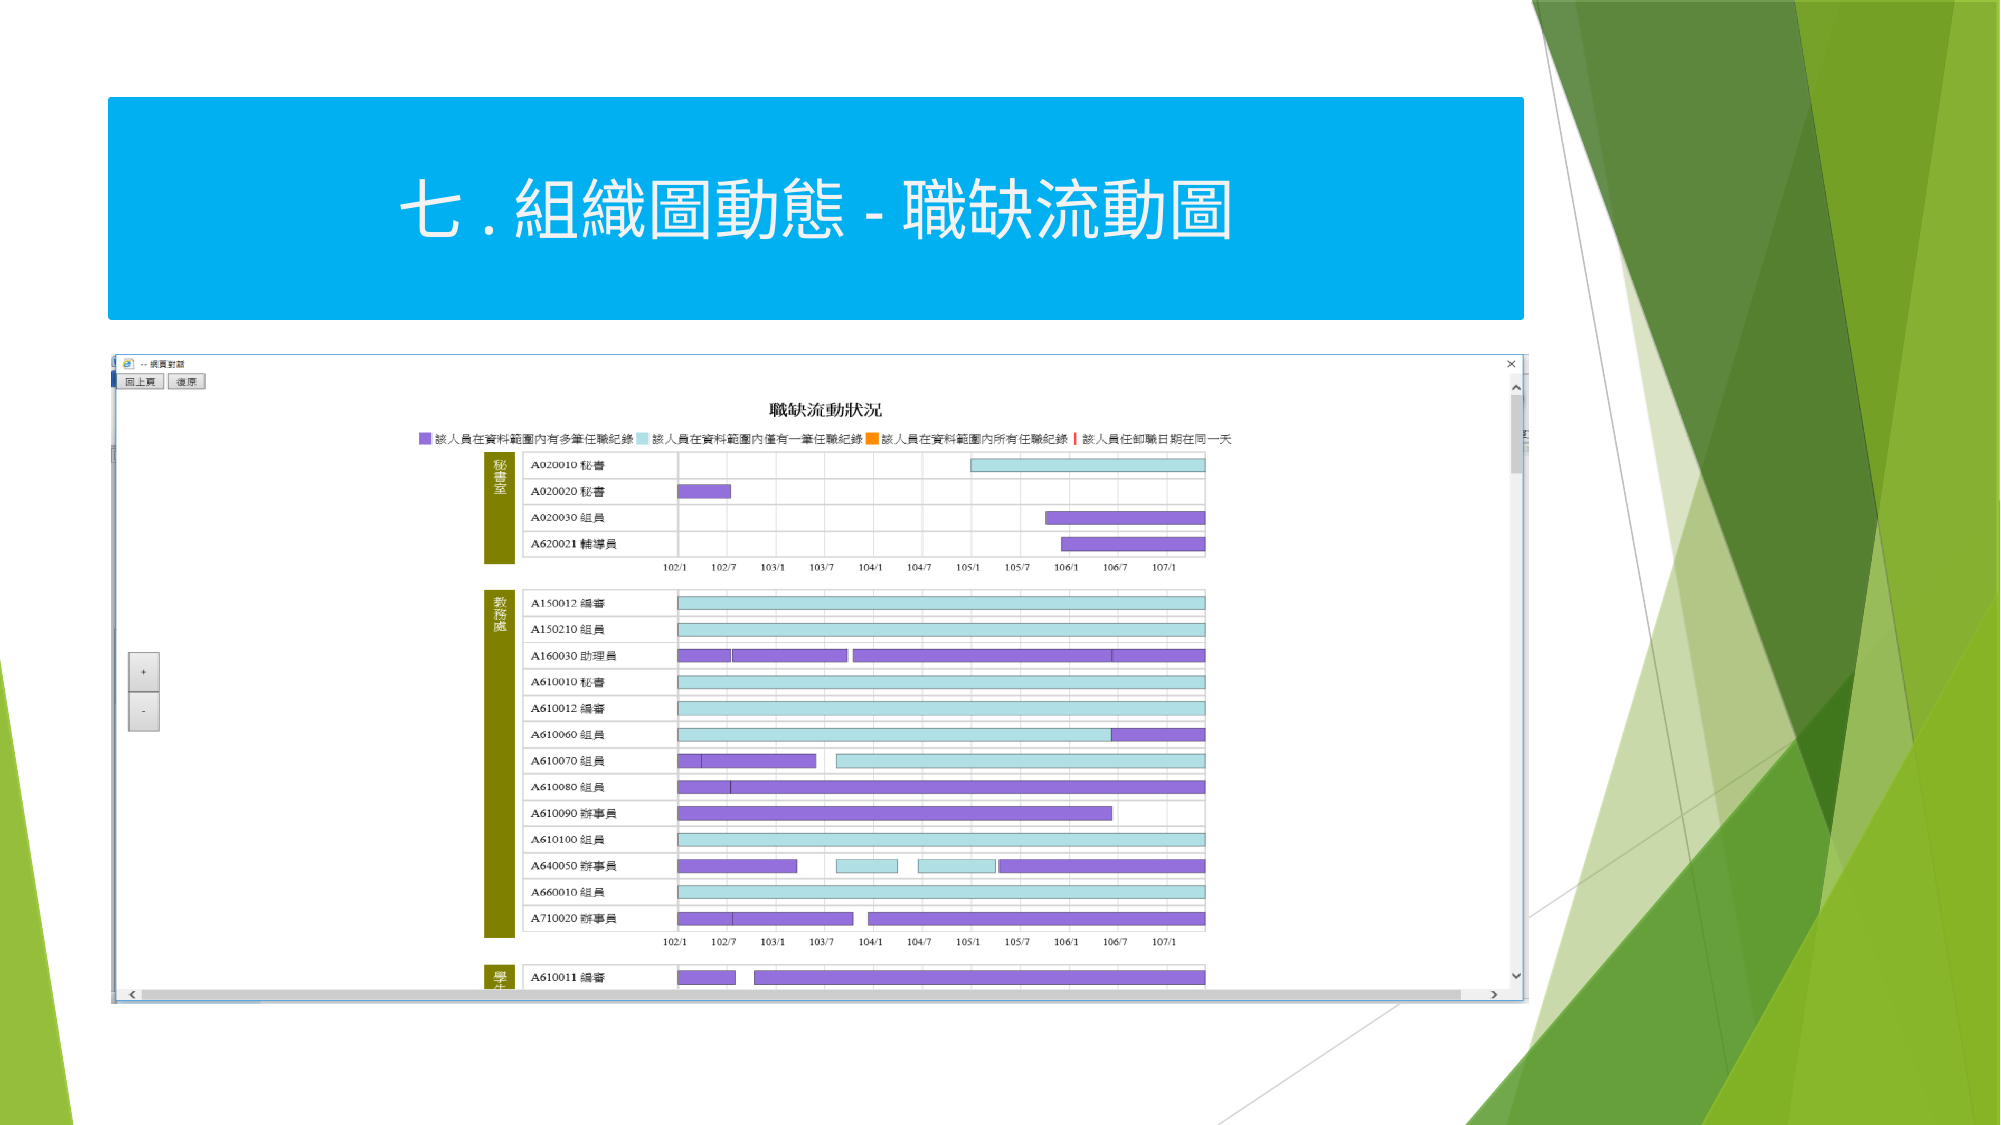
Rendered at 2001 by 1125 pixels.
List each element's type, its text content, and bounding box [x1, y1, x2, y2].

title 七.組織圖動態-職缺流動圖 [111, 99, 1522, 317]
picture [111, 354, 1529, 1004]
